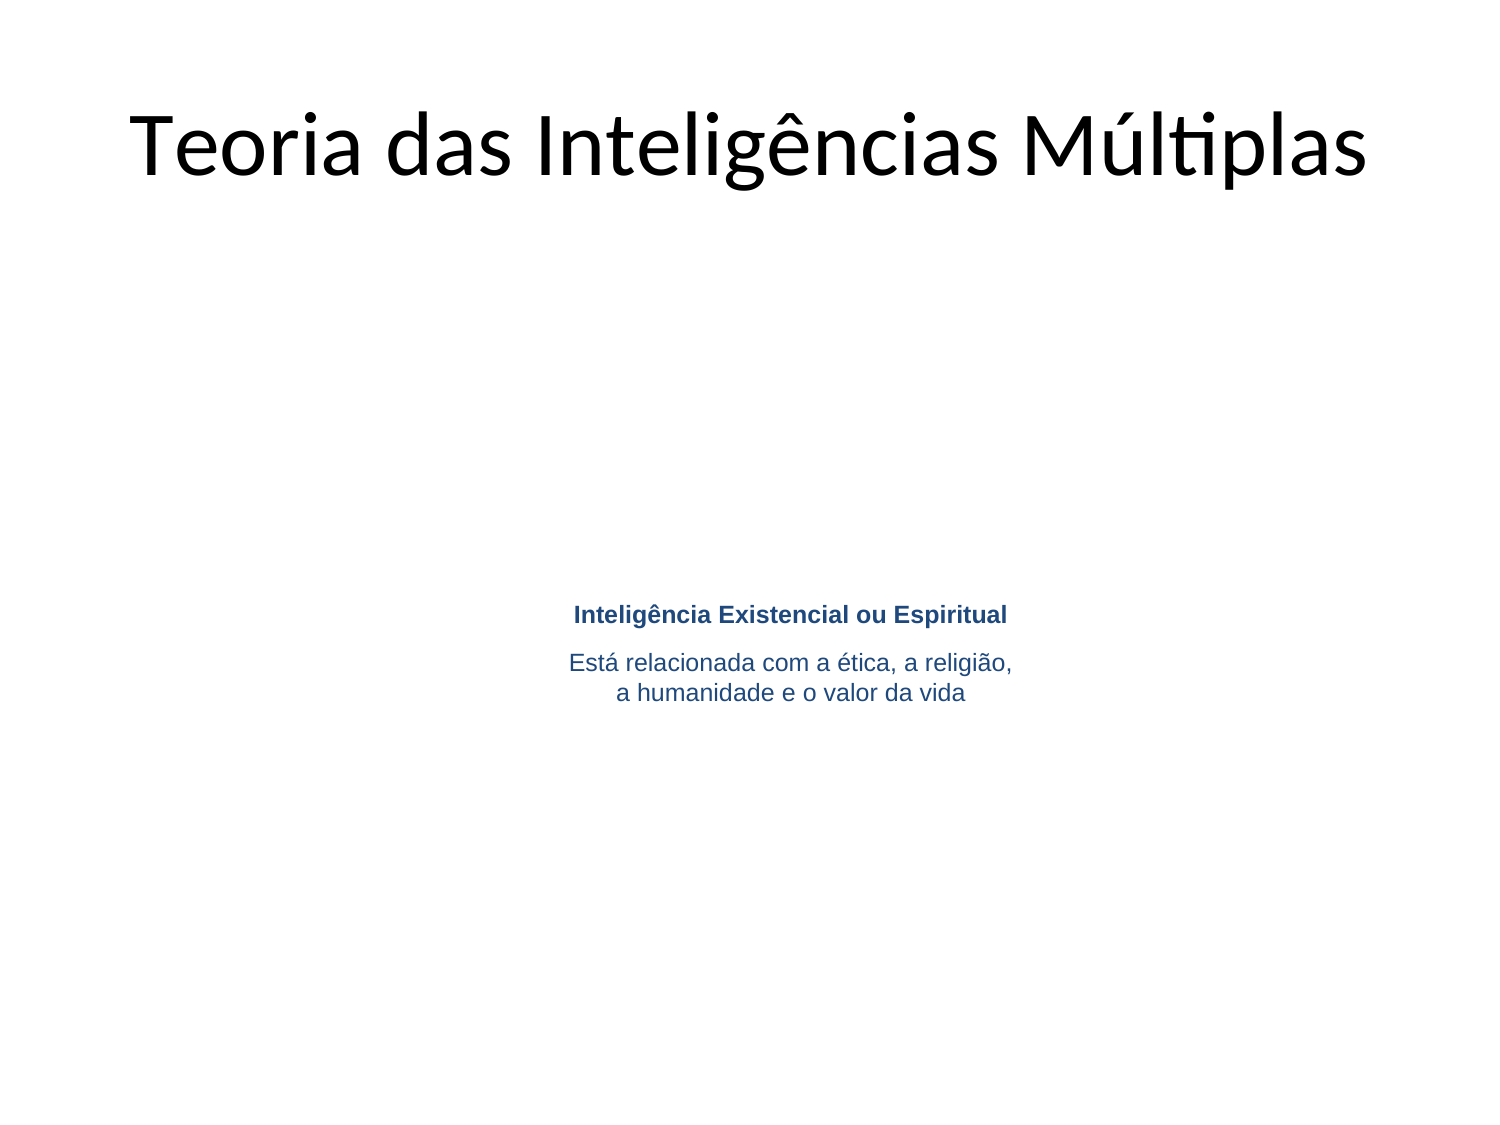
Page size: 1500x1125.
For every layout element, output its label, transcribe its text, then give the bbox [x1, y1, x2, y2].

text_box Inteligência Existencial ou Espiritual Está relacionada com a ética, a religião, a humanidade e o valor da vida [549, 590, 1034, 715]
title Teoria das Inteligências Múltiplas [75, 21, 1426, 257]
